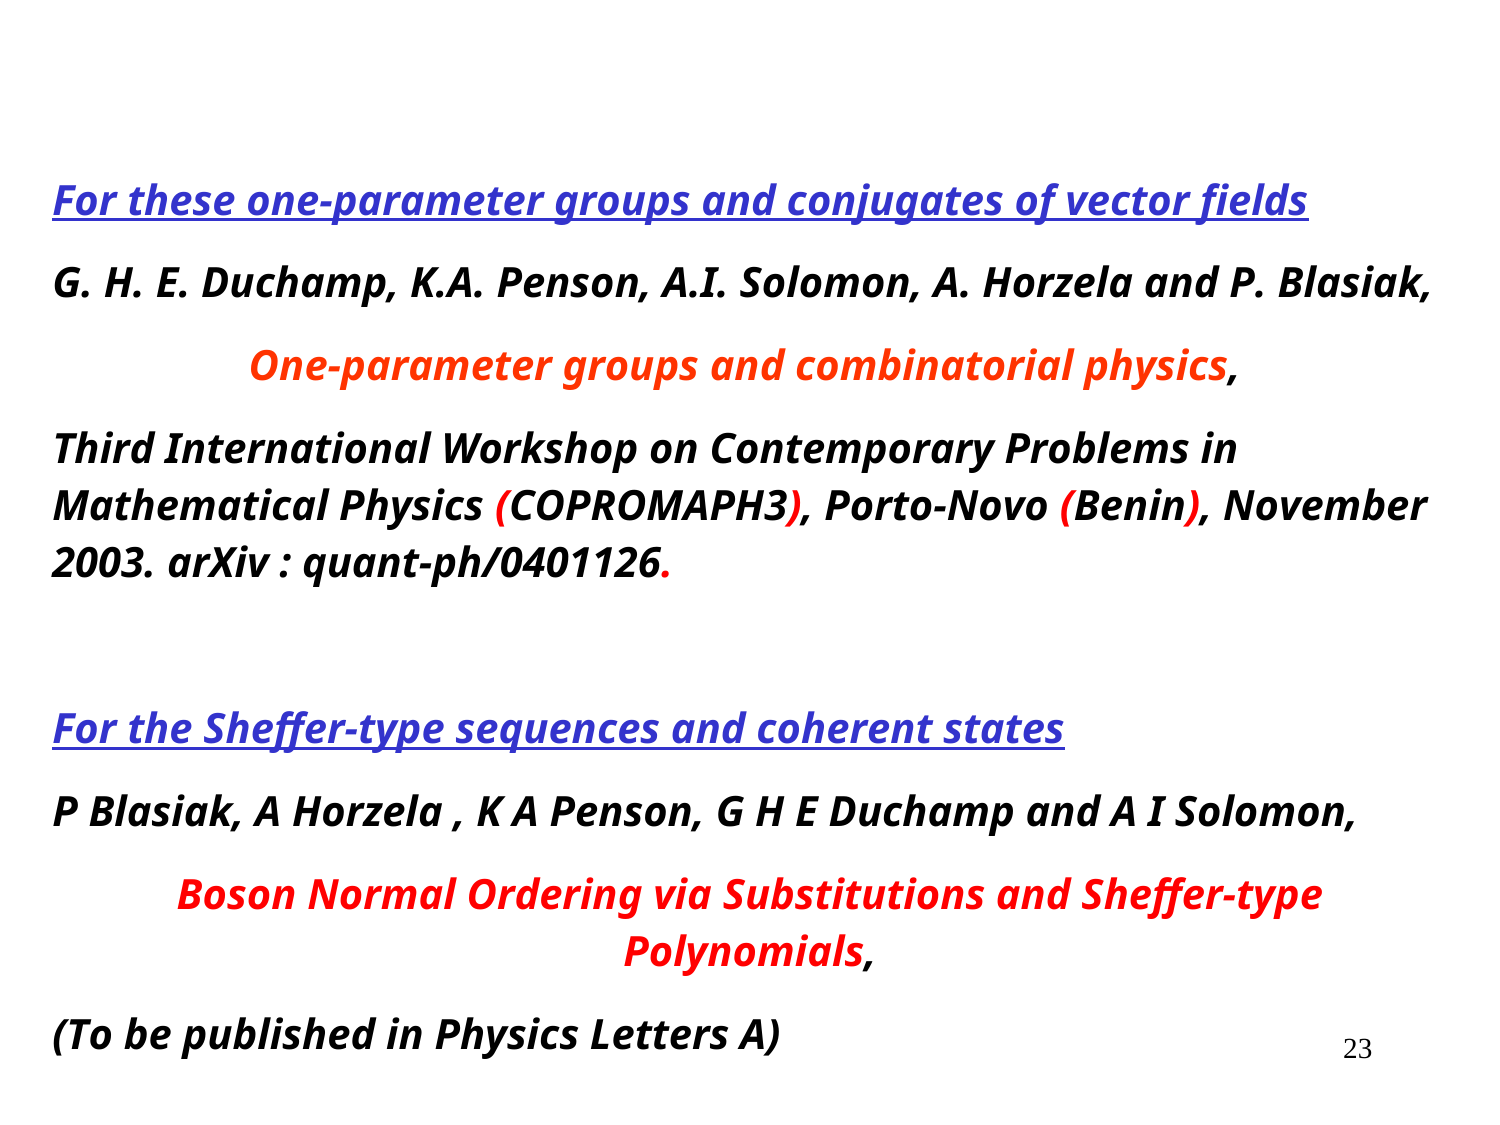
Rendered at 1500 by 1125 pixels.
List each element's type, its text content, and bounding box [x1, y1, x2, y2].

text_box For these one-parameter groups and conjugates of vector fields G. H. E. Duchamp, K.A. Penson, A.I. Solomon, A. Horzela and P. Blasiak, One-parameter groups and combinatorial physics, Third International Workshop on Contemporary Problems in Mathematical Physics (COPROMAPH3), Porto-Novo (Benin), November 2003. arXiv : quant-ph/0401126. For the Sheffer-type sequences and coherent states P Blasiak, A Horzela , K A Penson, G H E Duchamp and A I Solomon, Boson Normal Ordering via Substitutions and Sheffer-type Polynomials, (To be published in Physics Letters A) [37, 162, 1463, 1070]
